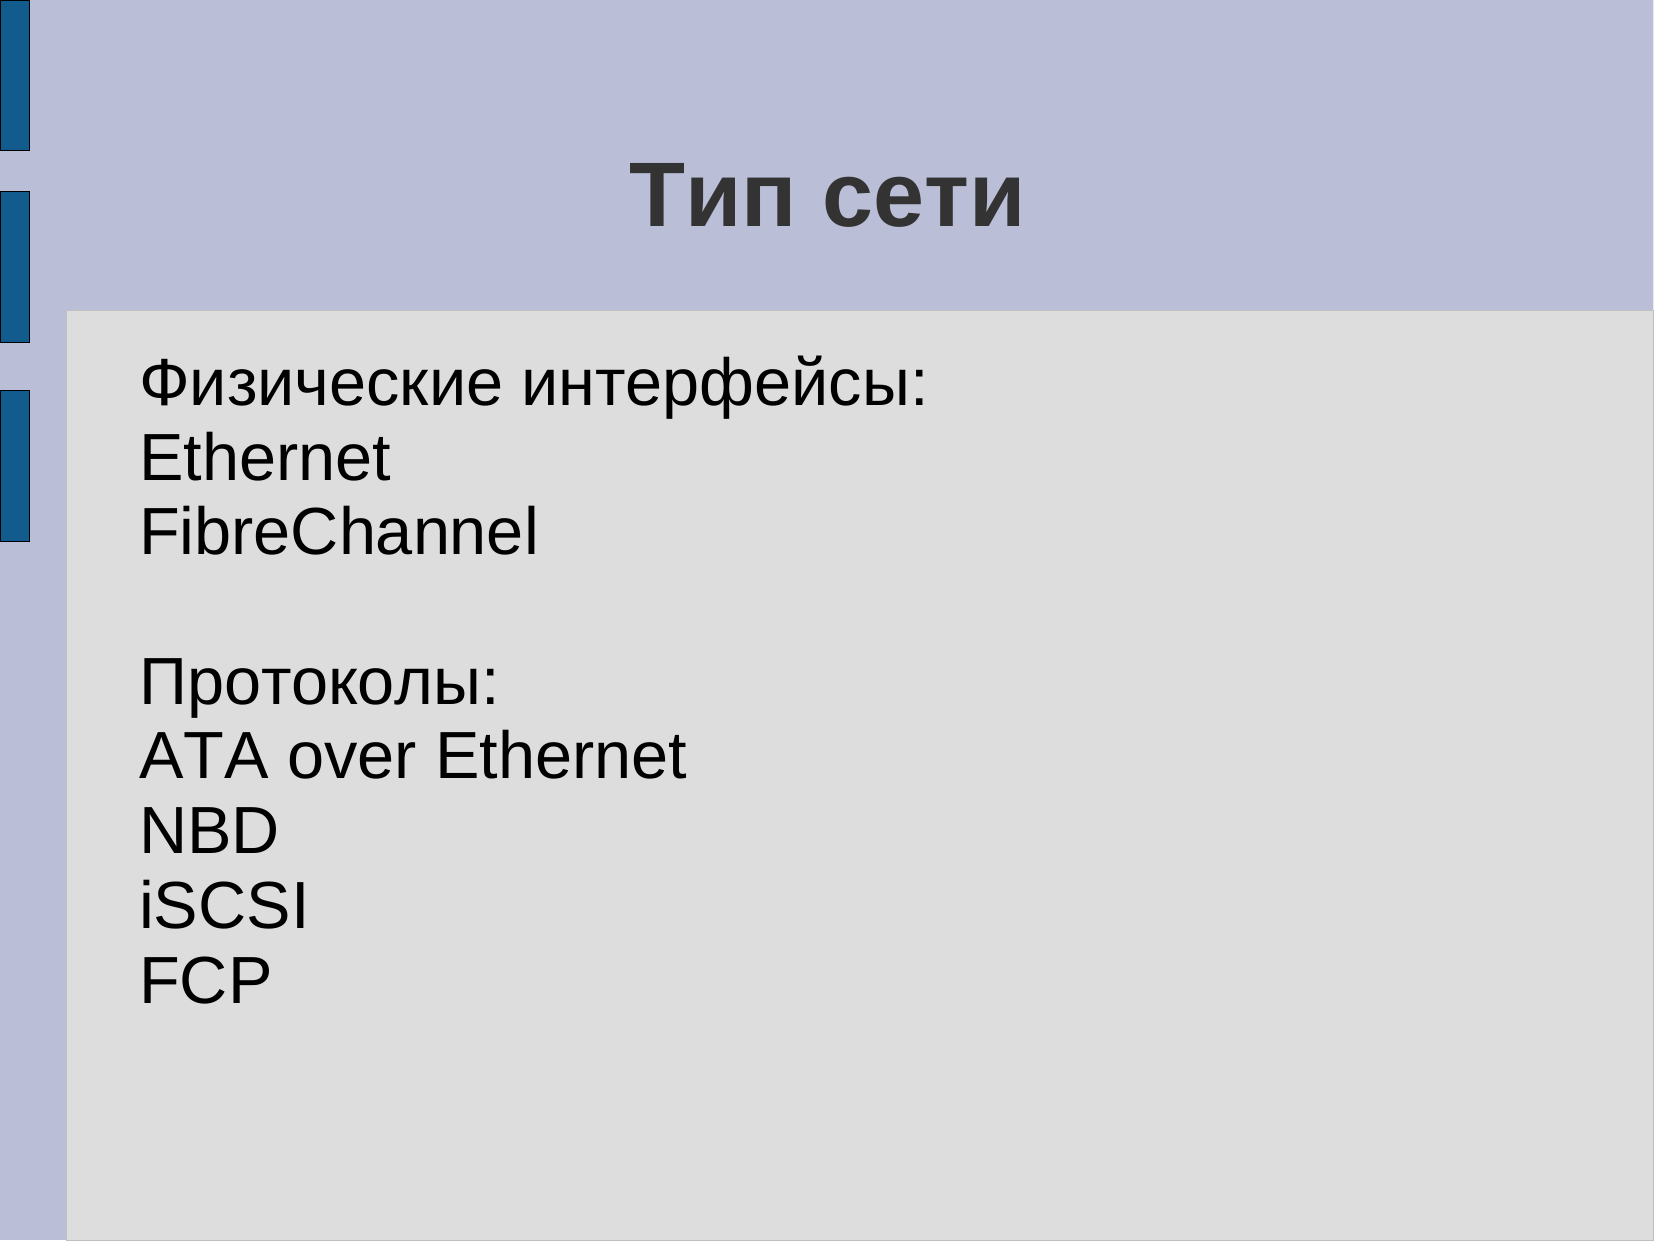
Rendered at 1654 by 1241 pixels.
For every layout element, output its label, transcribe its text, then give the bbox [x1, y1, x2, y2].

title Тип сети [121, 98, 1534, 291]
list Физические интерфейсы: Ethernet FibreChannel Протоколы: ATA over Ethernet NBD iSCSI FCP [121, 344, 1534, 1112]
